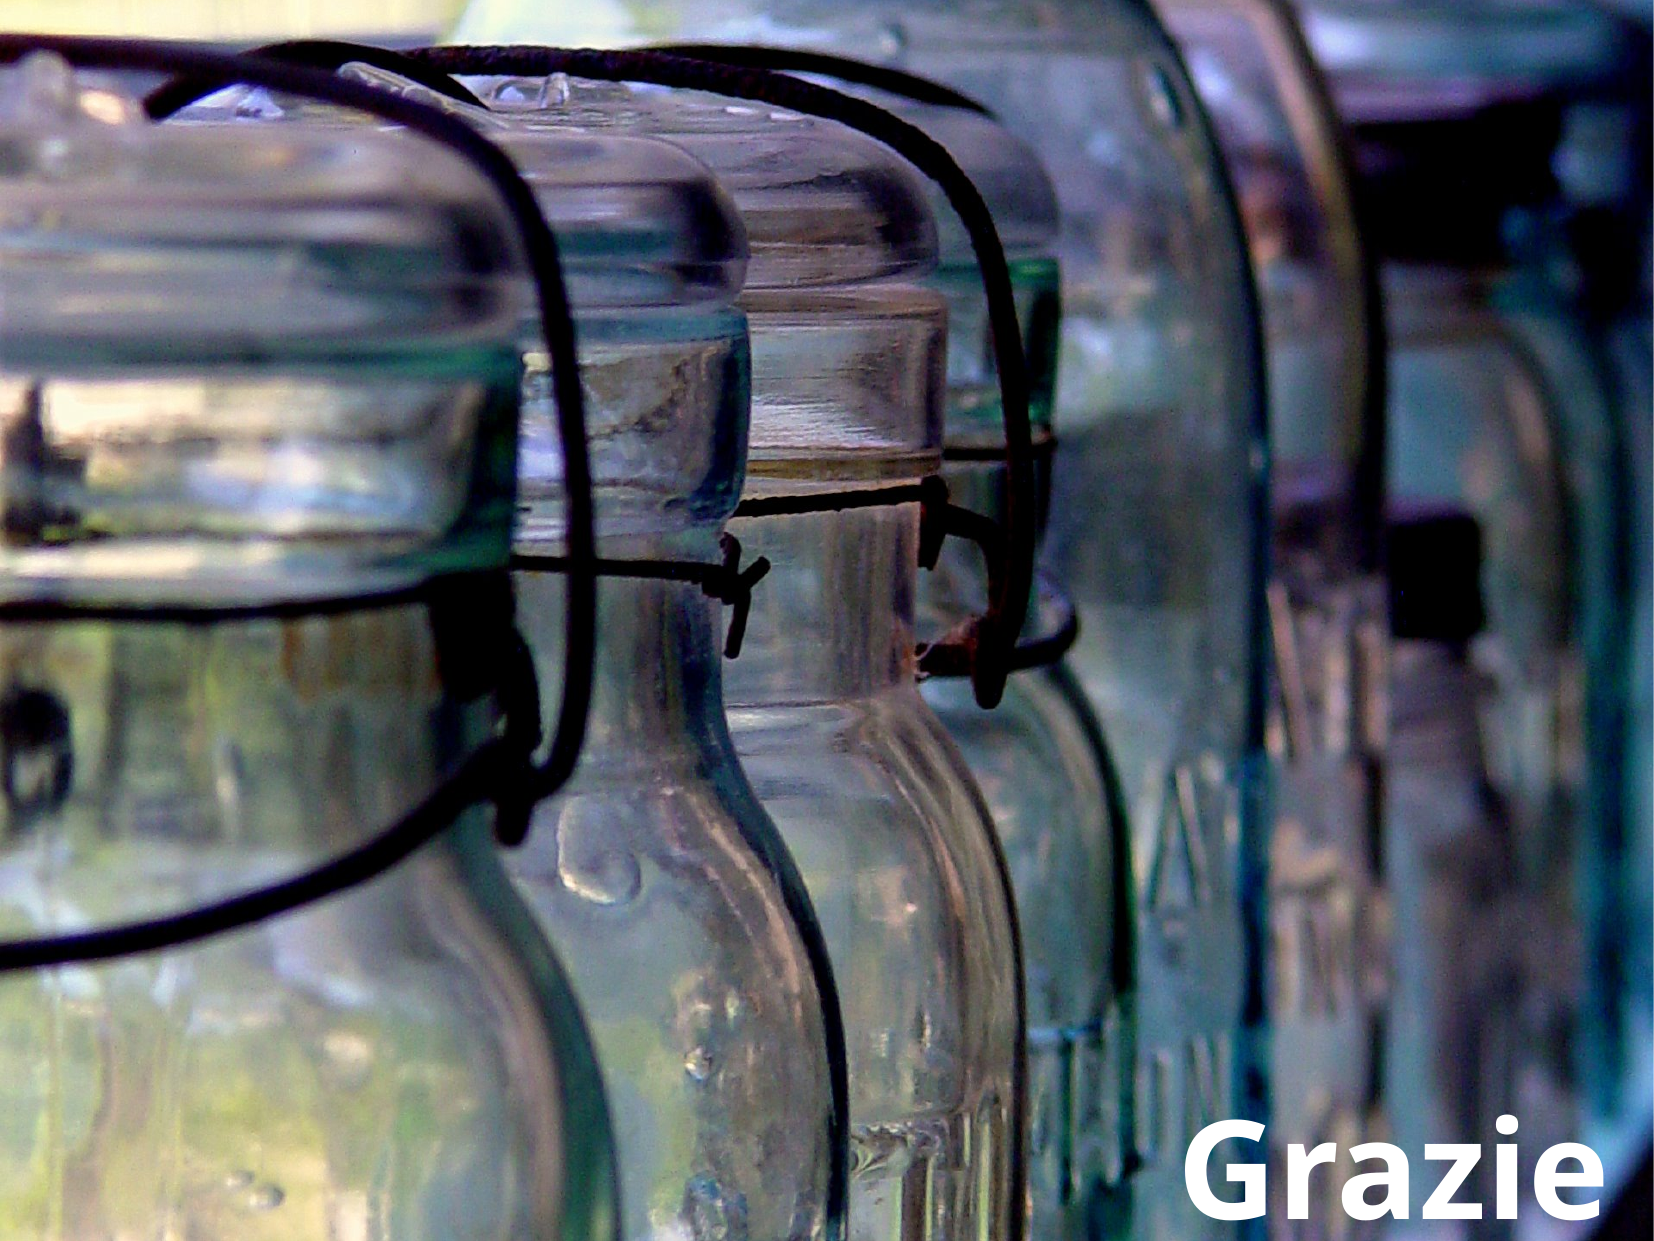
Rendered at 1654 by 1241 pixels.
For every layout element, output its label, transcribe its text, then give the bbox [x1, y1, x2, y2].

picture [0, 0, 1654, 1241]
text_box Grazie. [1162, 1065, 1654, 1241]
